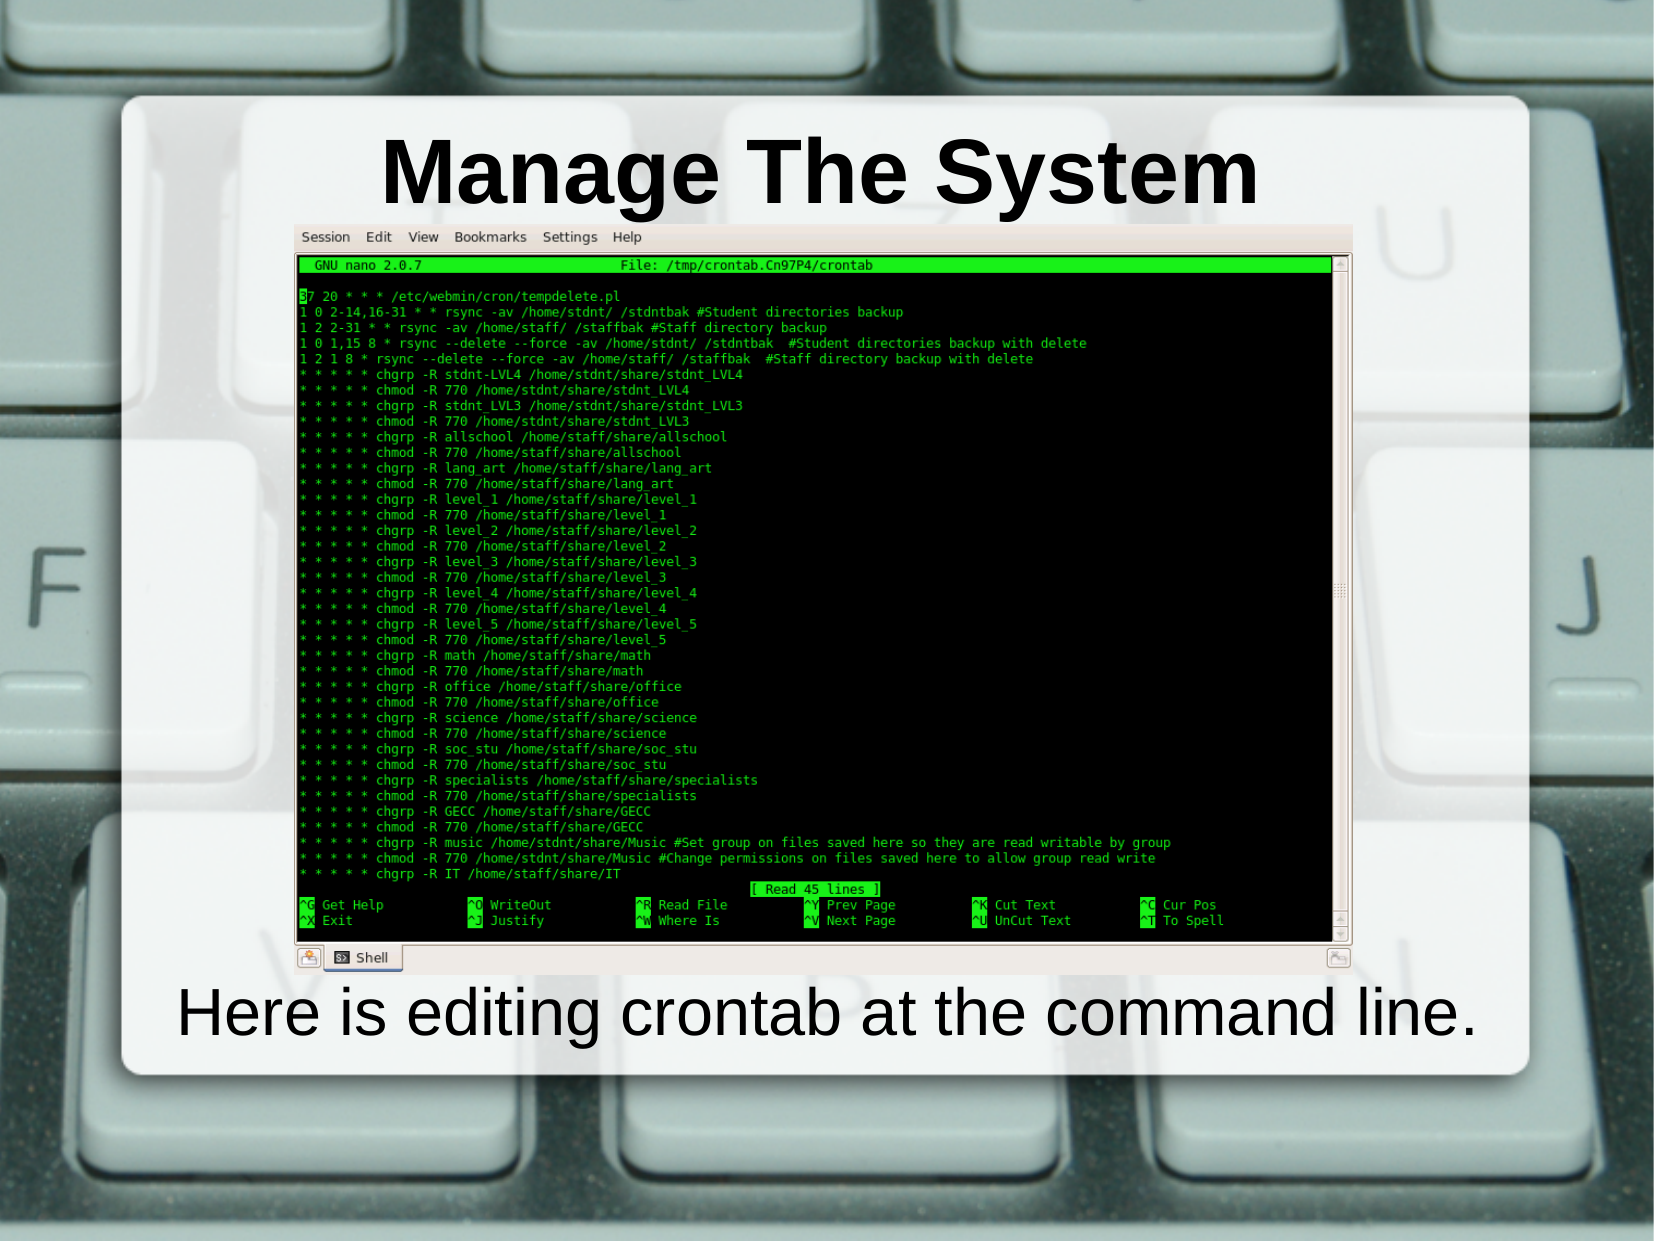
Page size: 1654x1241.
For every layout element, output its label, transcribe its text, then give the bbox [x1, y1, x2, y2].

list Here is editing crontab at the command line. [150, 975, 1507, 1059]
picture [0, 0, 1654, 1241]
title Manage The System [135, 112, 1506, 231]
